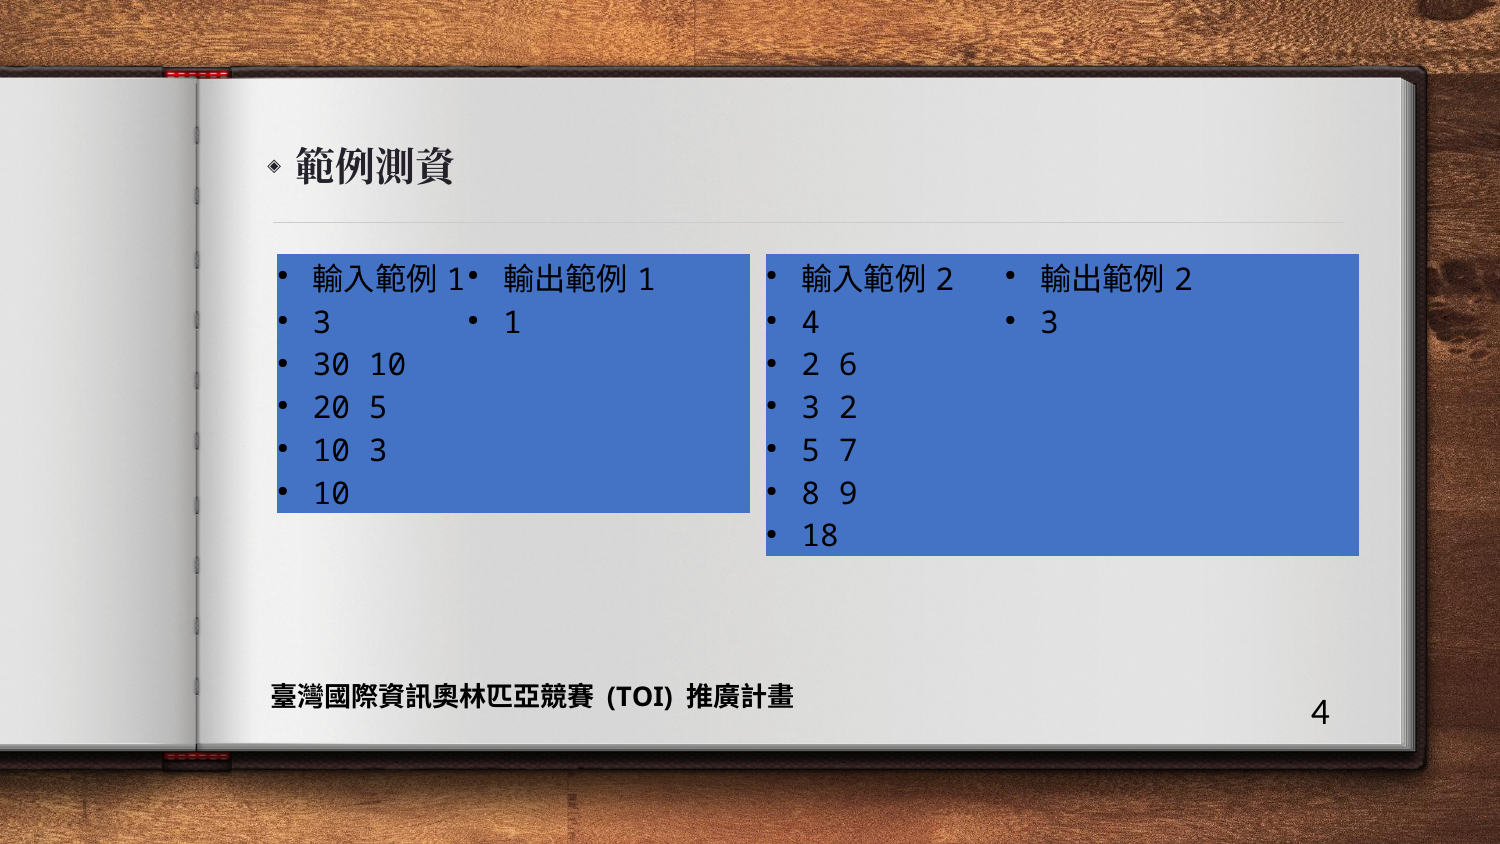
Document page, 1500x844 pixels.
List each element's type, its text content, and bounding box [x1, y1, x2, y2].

table_header 輸入範例2 4 2 6 3 2 5 7 8 9 18 [766, 254, 1005, 556]
table_header 輸入範例1 3 30 10 20 5 10 3 10 [277, 254, 468, 513]
table_header 輸出範例2 3 [1005, 254, 1359, 556]
list 範例測資 [252, 126, 1194, 205]
table_header 輸出範例1 1 [468, 254, 750, 513]
text_box [1295, 672, 1386, 737]
